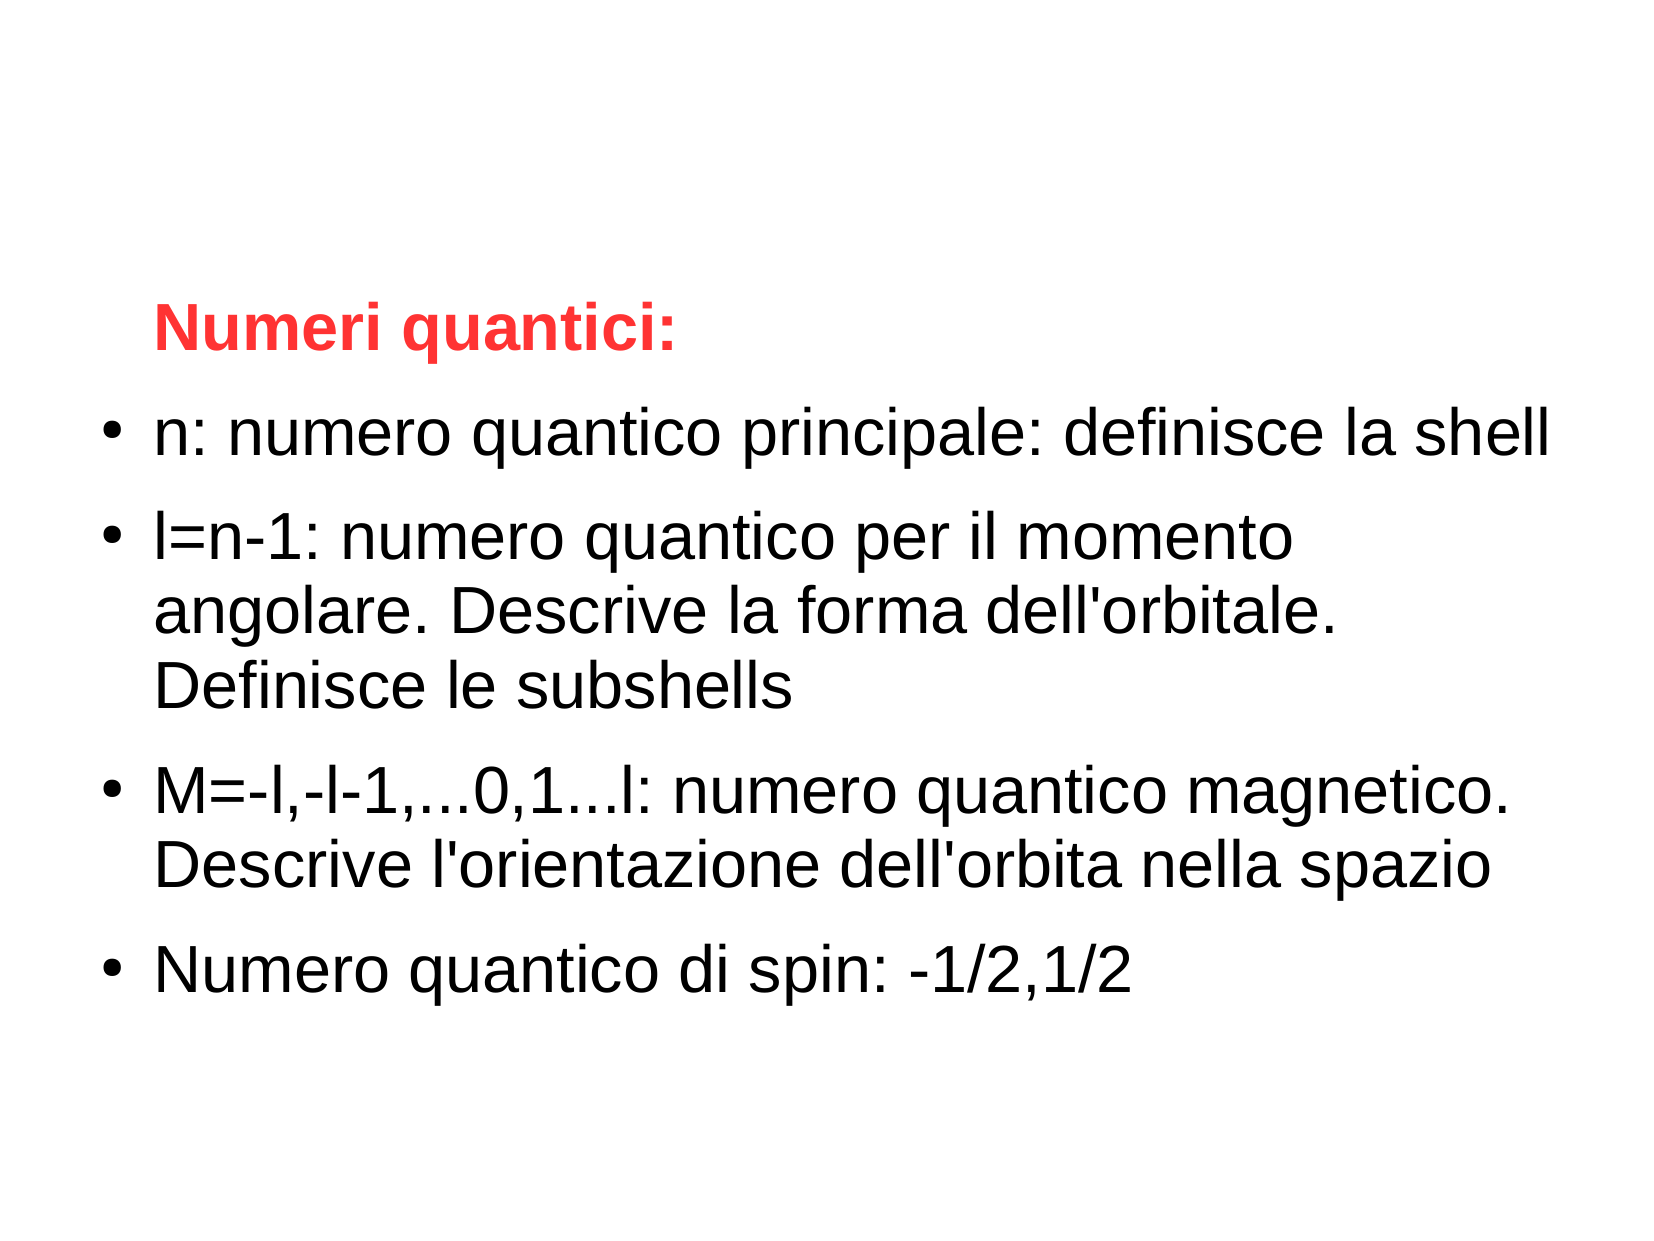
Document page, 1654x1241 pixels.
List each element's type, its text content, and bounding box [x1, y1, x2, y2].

list Numeri quantici: n: numero quantico principale: definisce la shell l=n-1: numero quantico per il momento angolare. Descrive la forma dell'orbitale. Definisce le subshells M=-l,-l-1,...0,1...l: numero quantico magnetico. Descrive l'orientazione dell'orbita nella spazio Numero quantico di spin: -1/2,1/2 [82, 290, 1571, 1010]
